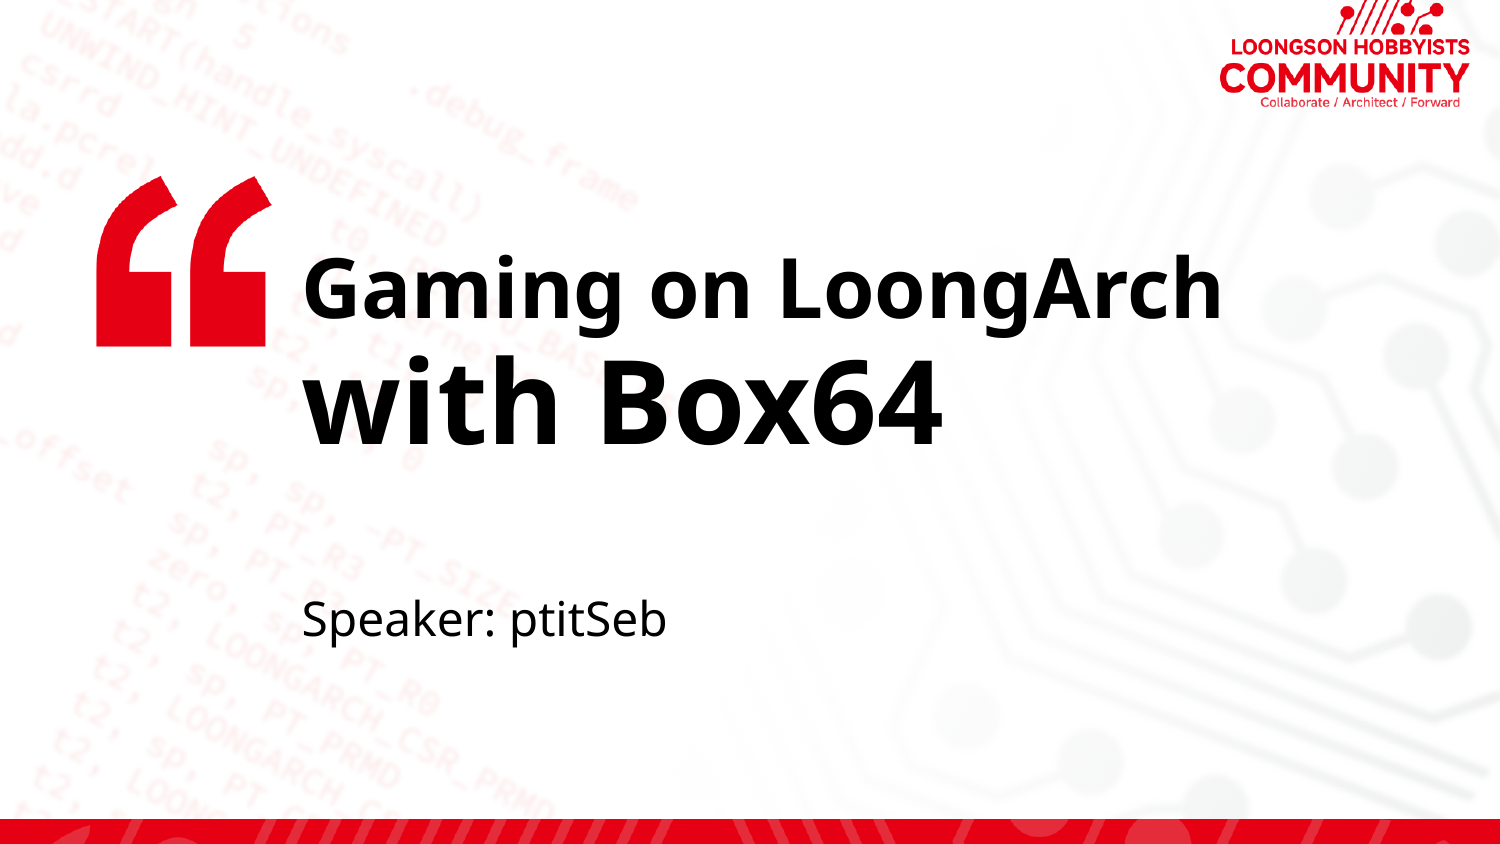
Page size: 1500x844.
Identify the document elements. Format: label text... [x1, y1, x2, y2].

picture [0, 0, 1500, 844]
title Gaming on LoongArch with Box64 Speaker: ptitSeb [286, 245, 1316, 620]
